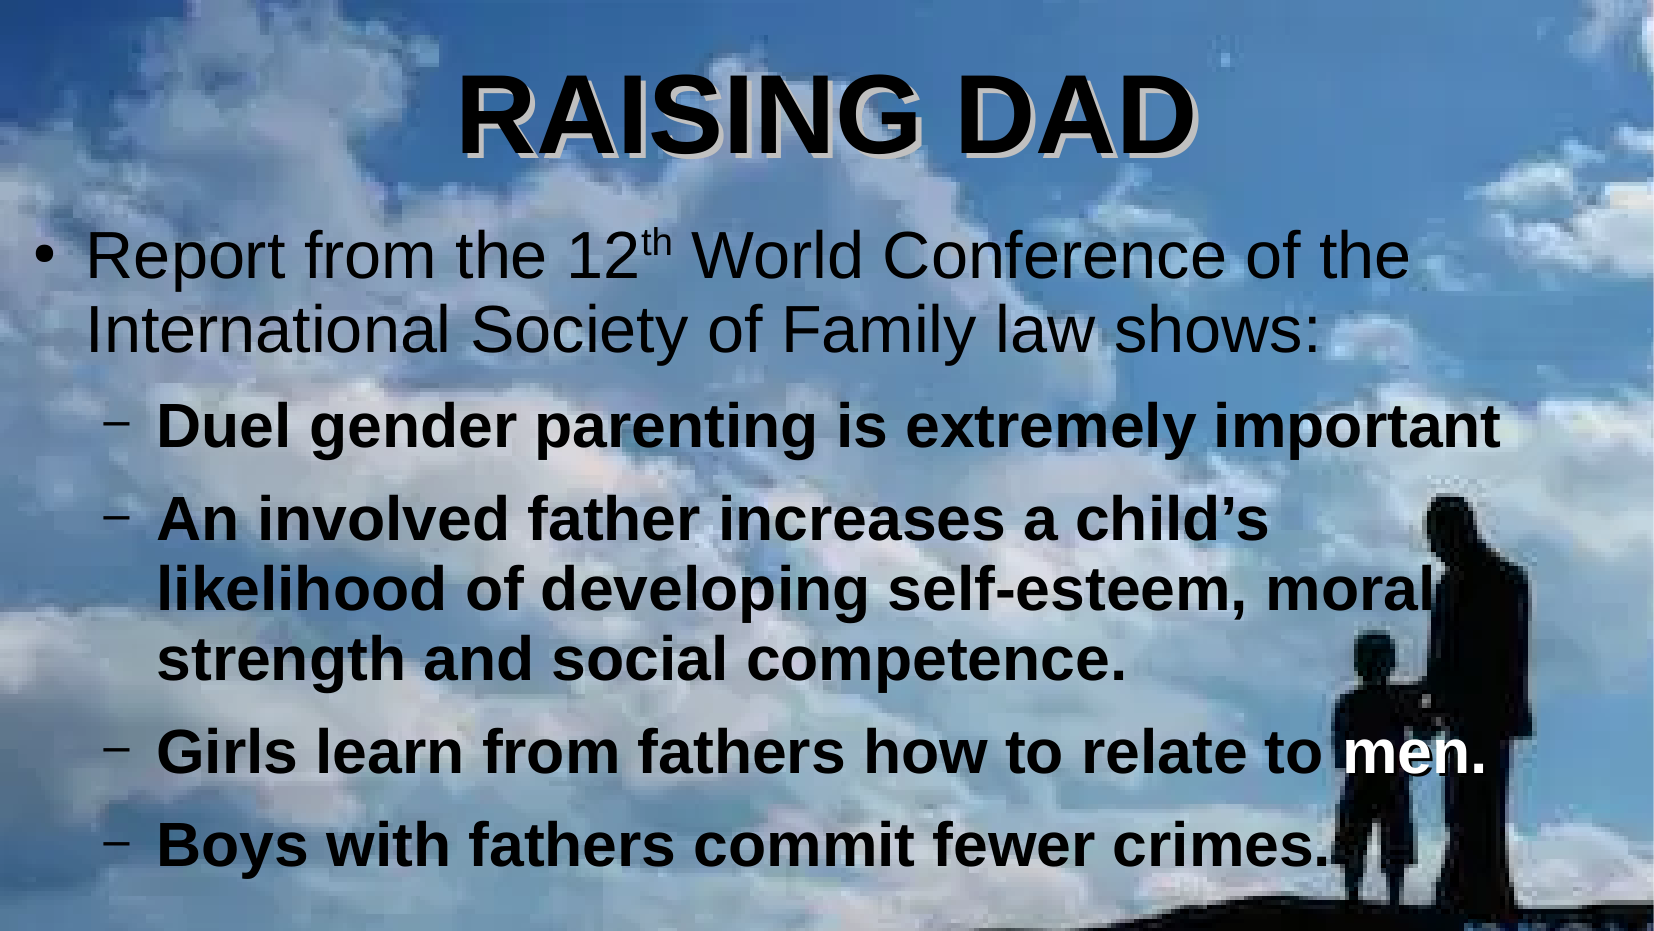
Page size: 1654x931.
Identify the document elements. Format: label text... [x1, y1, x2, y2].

list Report from the 12th World Conference of the International Society of Family law shows: Duel gender parenting is extremely important An involved father increases a child’s likelihood of developing self-esteem, moral strength and social competence. Girls learn from fathers how to relate to men. Boys with fathers commit fewer crimes. [15, 217, 1571, 931]
picture [0, 0, 1654, 931]
title RAISING DAD [82, 37, 1571, 193]
